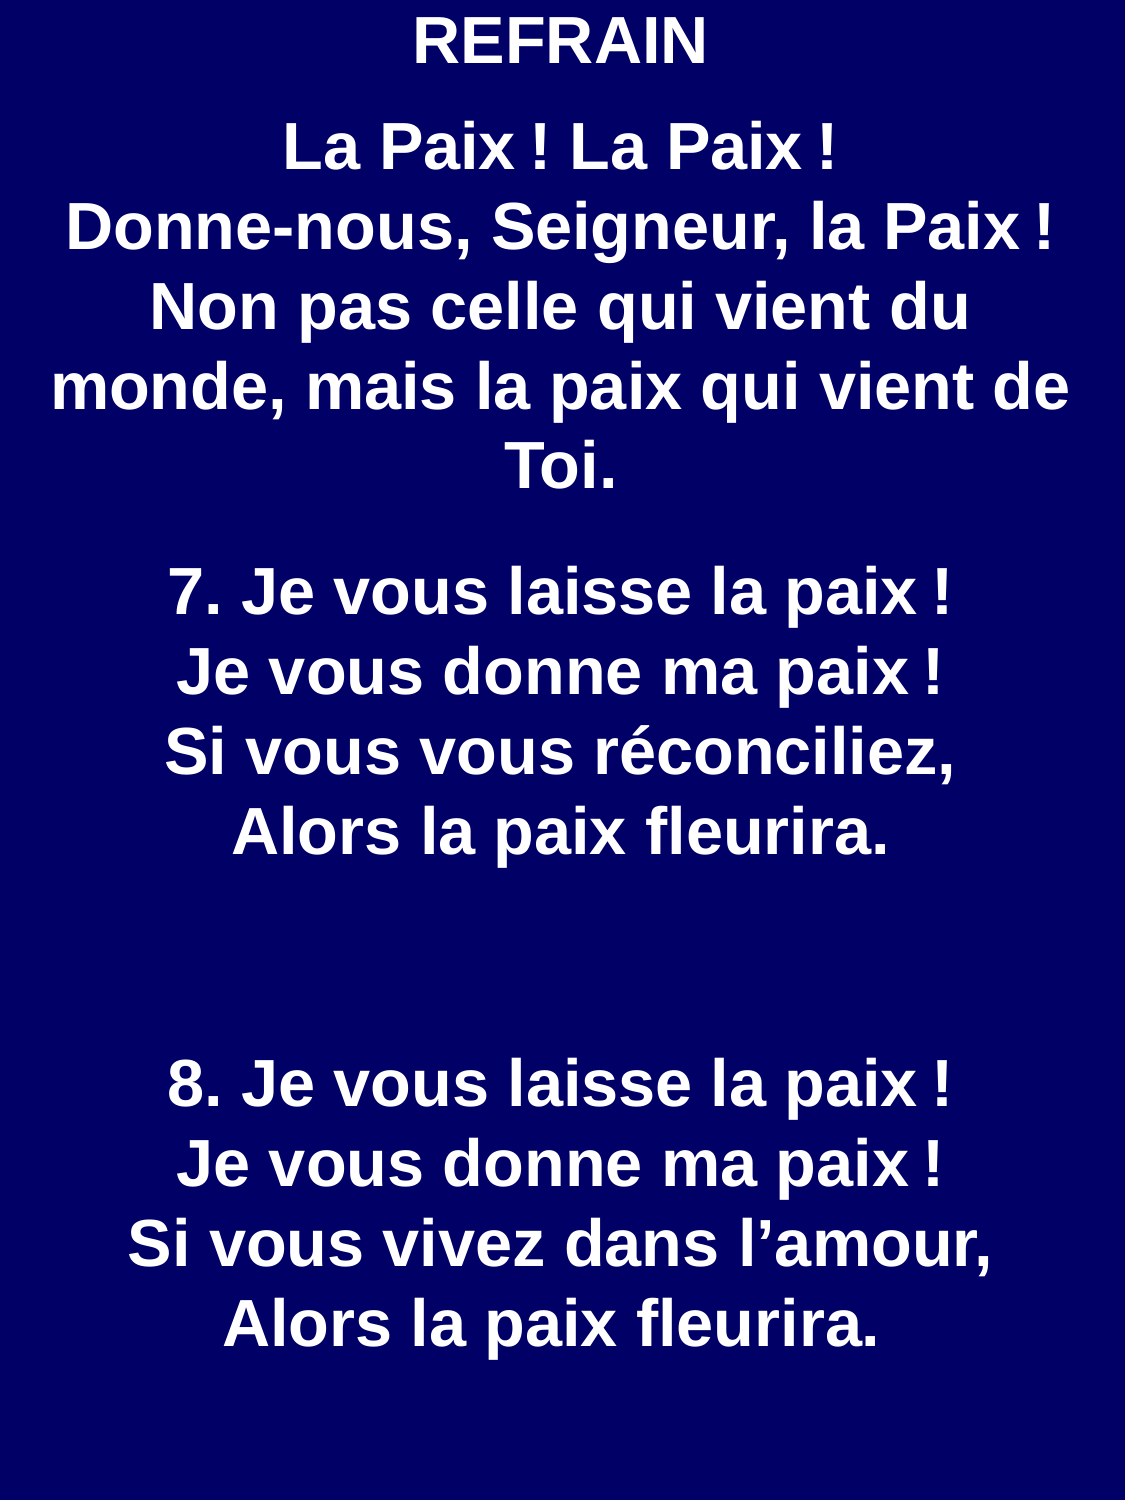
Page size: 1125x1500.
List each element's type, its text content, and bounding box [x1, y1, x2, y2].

text_box REFRAIN La Paix ! La Paix ! Donne-nous, Seigneur, la Paix ! Non pas celle qui vient du monde, mais la paix qui vient de Toi. 7. Je vous laisse la paix ! Je vous donne ma paix ! Si vous vous réconciliez, Alors la paix fleurira. 8. Je vous laisse la paix ! Je vous donne ma paix ! Si vous vivez dans l’amour, Alors la paix fleurira. [11, 0, 1111, 1367]
